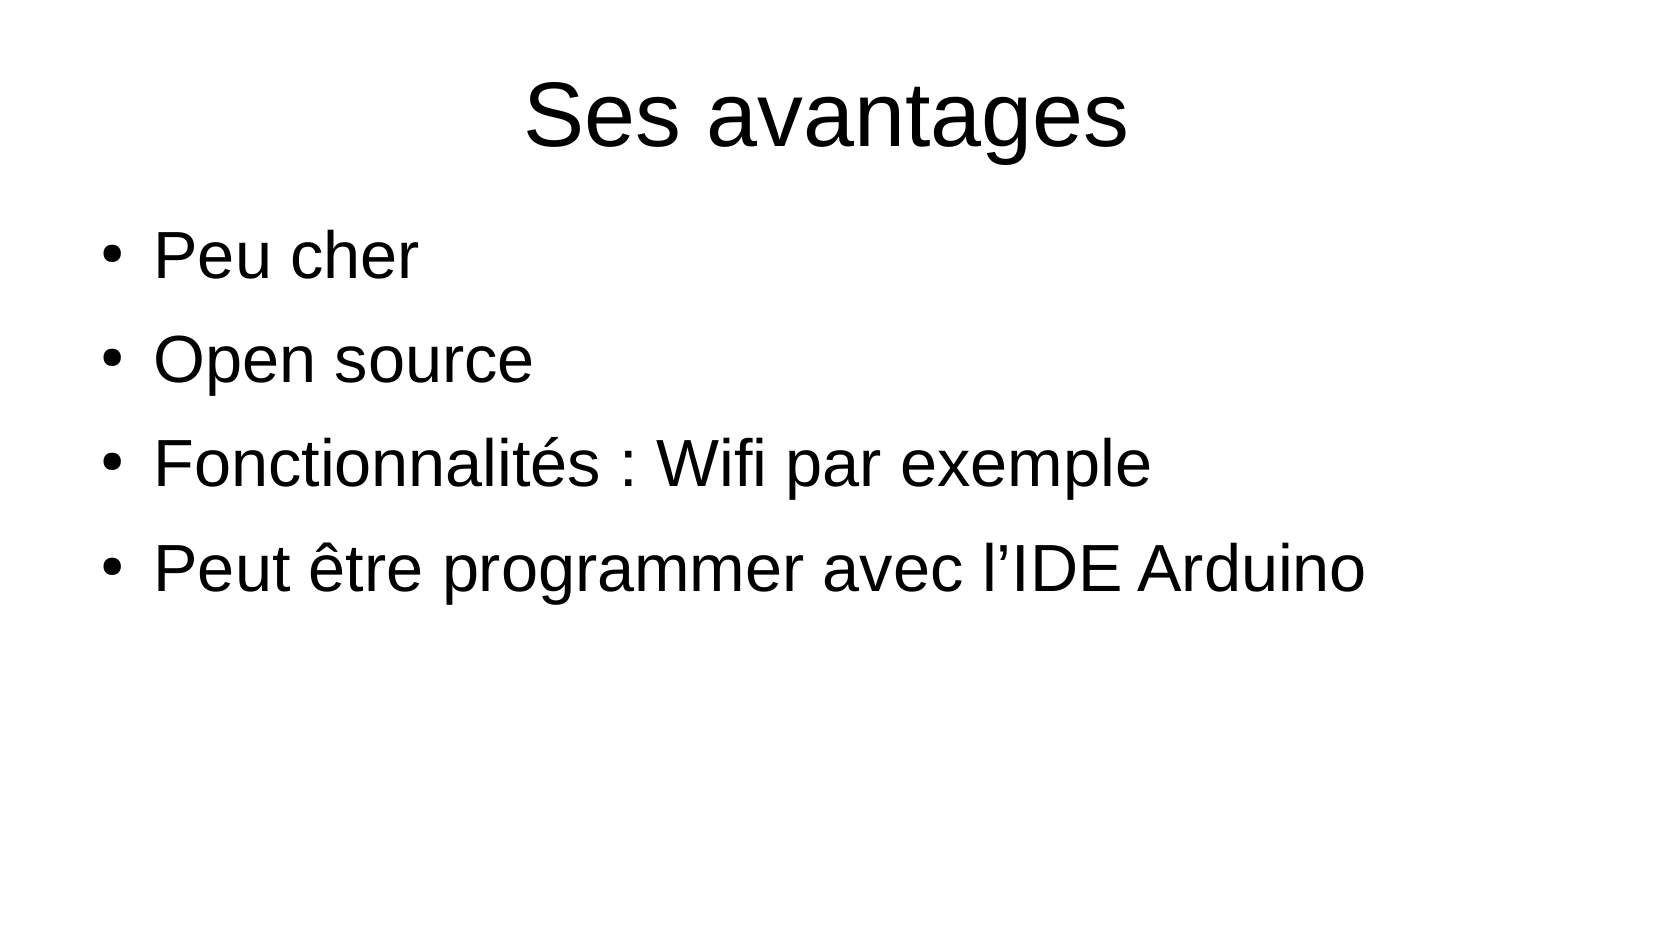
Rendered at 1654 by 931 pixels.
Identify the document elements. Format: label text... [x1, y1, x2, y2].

list Peu cher Open source Fonctionnalités : Wifi par exemple Peut être programmer avec l’IDE Arduino [82, 217, 1571, 758]
title Ses avantages [82, 37, 1571, 193]
